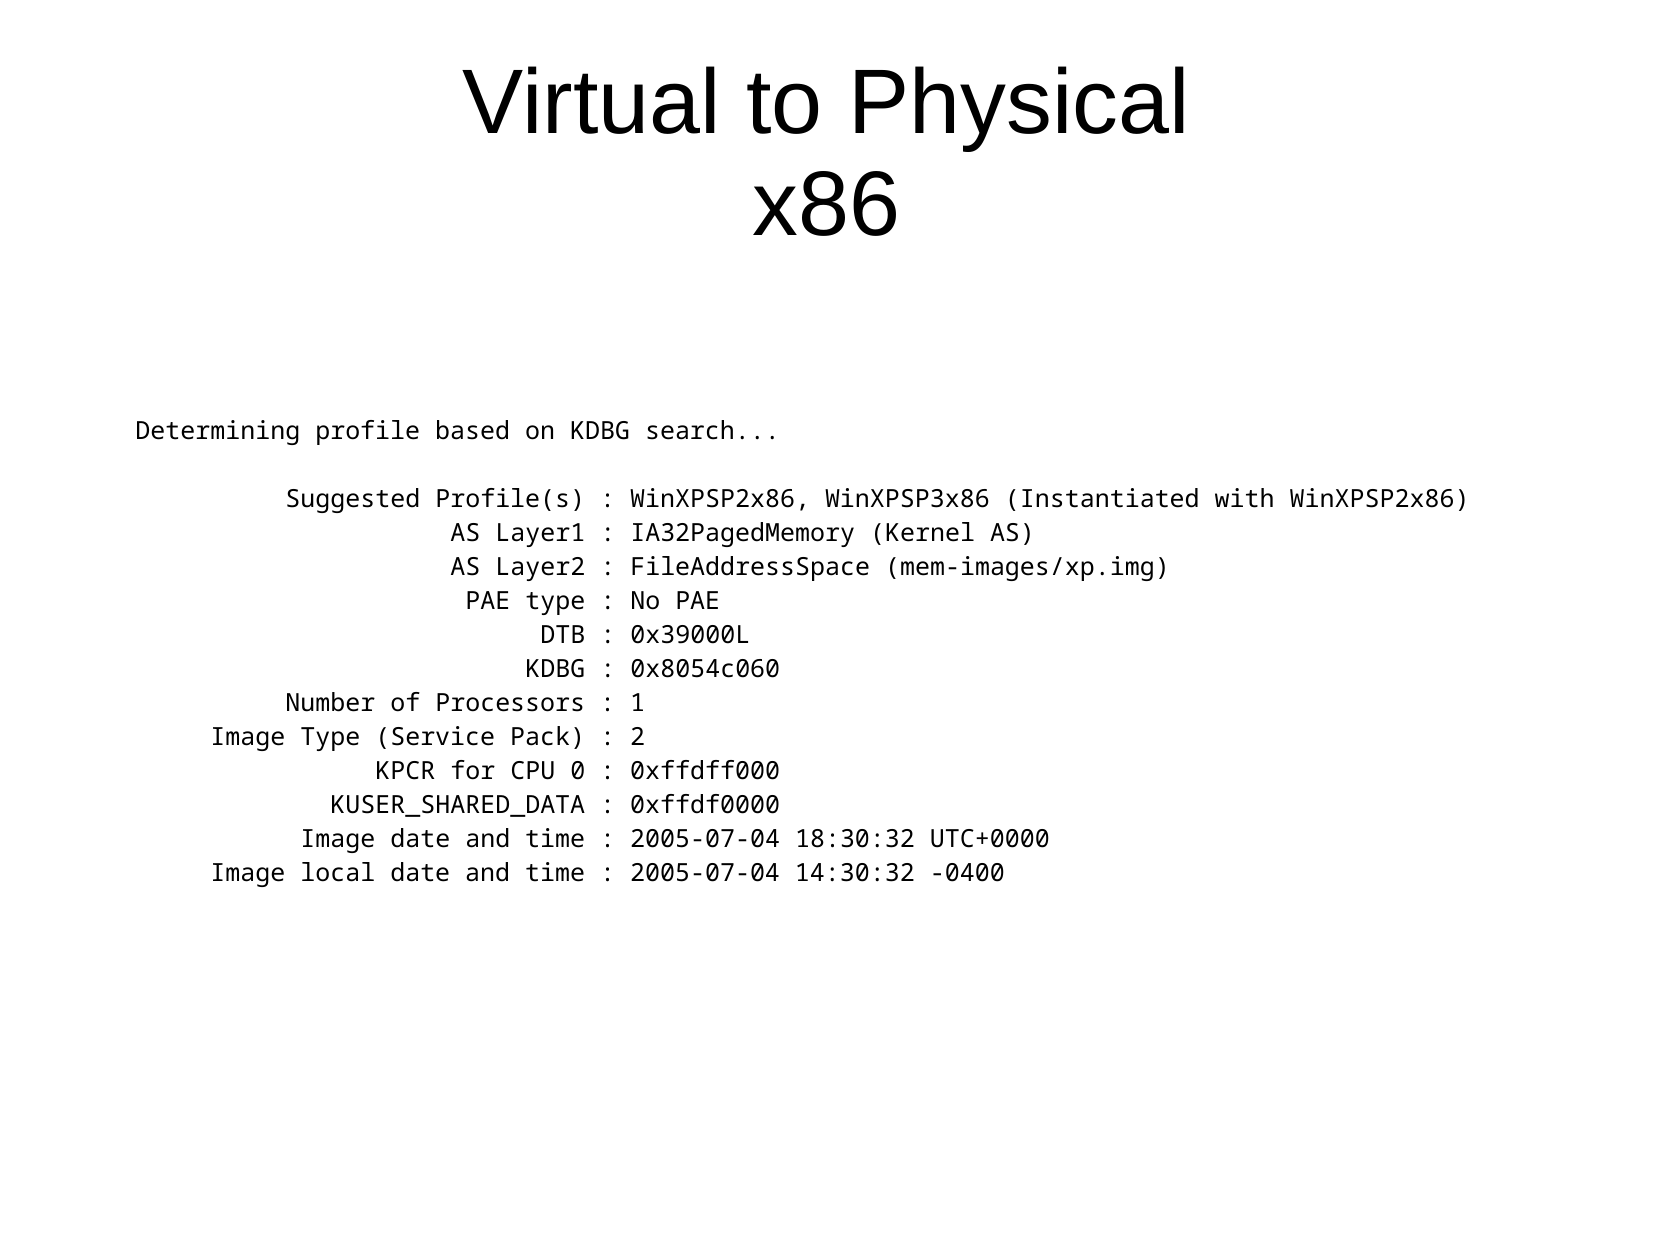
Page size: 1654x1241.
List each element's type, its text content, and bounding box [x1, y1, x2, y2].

title Virtual to Physical x86 [82, 49, 1571, 257]
text_box Determining profile based on KDBG search... Suggested Profile(s) : WinXPSP2x86, WinXPSP3x86 (Instantiated with WinXPSP2x86) AS Layer1 : IA32PagedMemory (Kernel AS) AS Layer2 : FileAddressSpace (mem-images/xp.img) PAE type : No PAE DTB : 0x39000L KDBG : 0x8054c060 Number of Processors : 1 Image Type (Service Pack) : 2 KPCR for CPU 0 : 0xffdff000 KUSER_SHARED_DATA : 0xffdf0000 Image date and time : 2005-07-04 18:30:32 UTC+0000 Image local date and time : 2005-07-04 14:30:32 -0400 [120, 405, 1486, 809]
